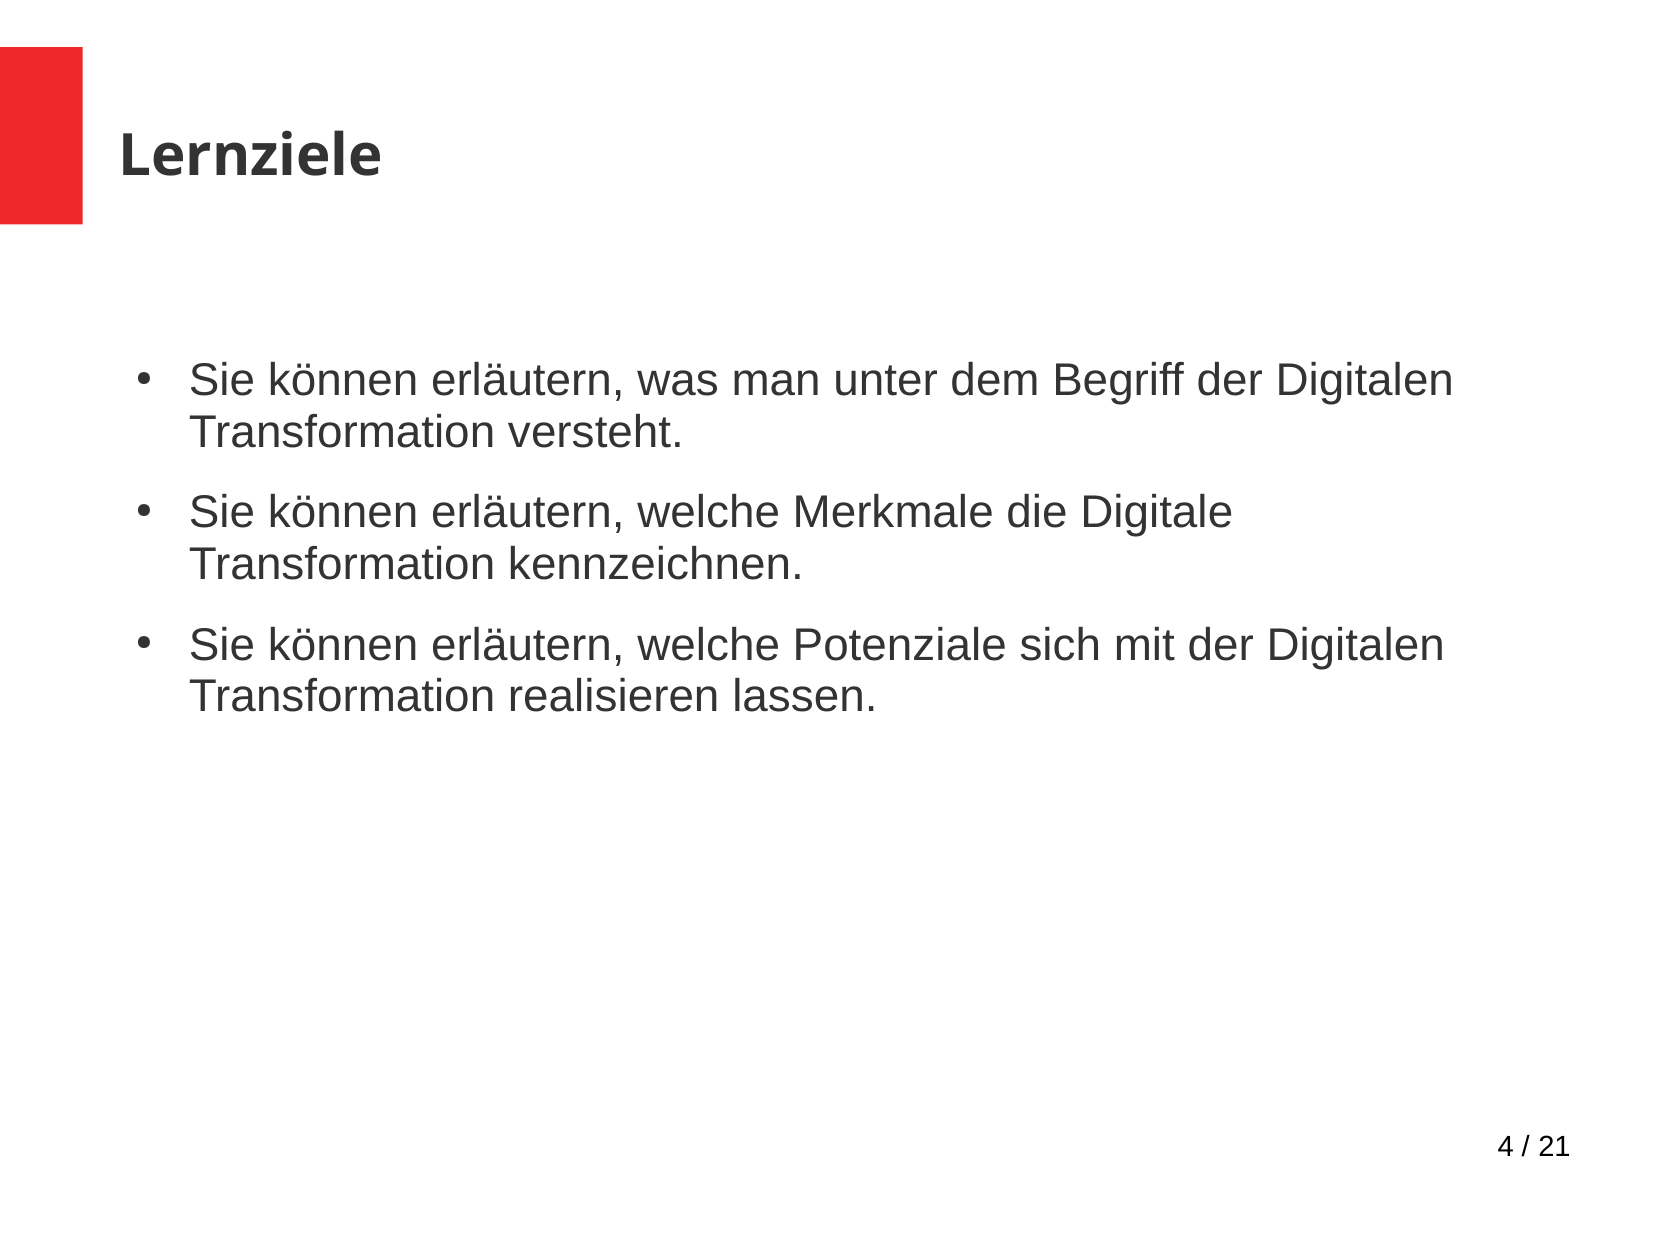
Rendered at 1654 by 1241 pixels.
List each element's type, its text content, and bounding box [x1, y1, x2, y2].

list Sie können erläutern, was man unter dem Begriff der Digitalen Transformation versteht. Sie können erläutern, welche Merkmale die Digitale Transformation kennzeichnen. Sie können erläutern, welche Potenziale sich mit der Digitalen Transformation realisieren lassen. [118, 354, 1536, 1074]
title Lernziele [118, 49, 1571, 257]
